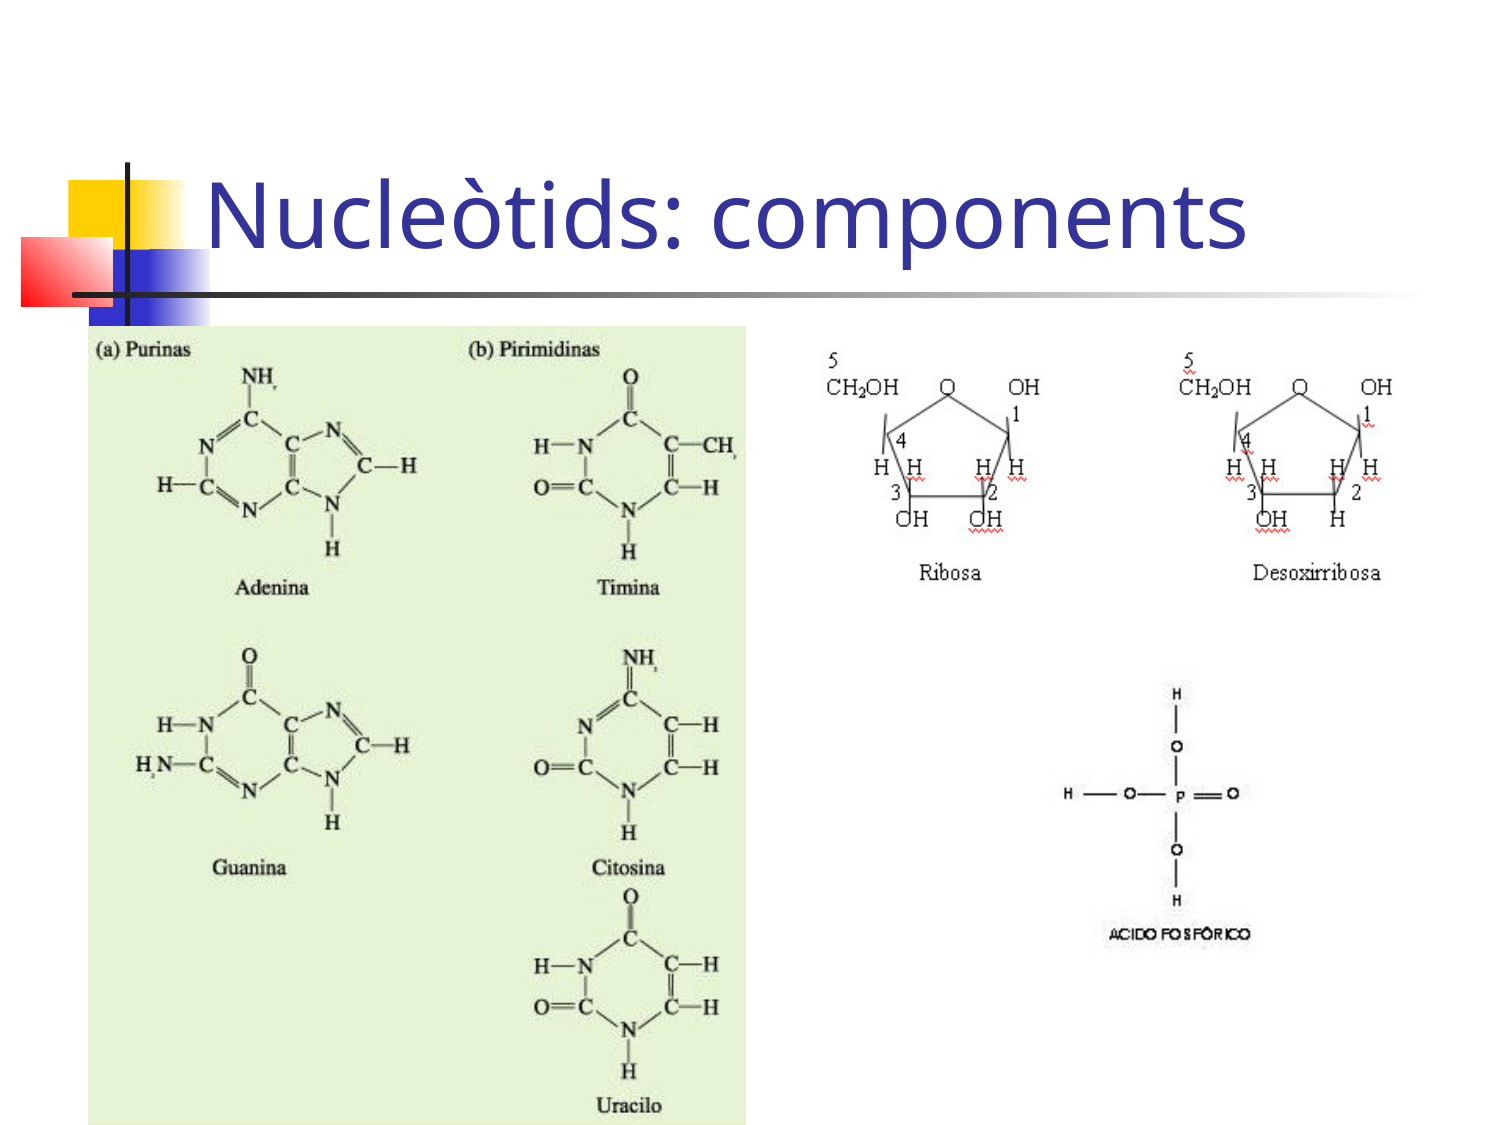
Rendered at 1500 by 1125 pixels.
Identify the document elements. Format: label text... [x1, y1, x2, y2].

picture [820, 337, 1406, 596]
title Nucleòtids: components [188, 35, 1468, 276]
picture [1033, 668, 1288, 959]
picture [88, 326, 746, 1125]
